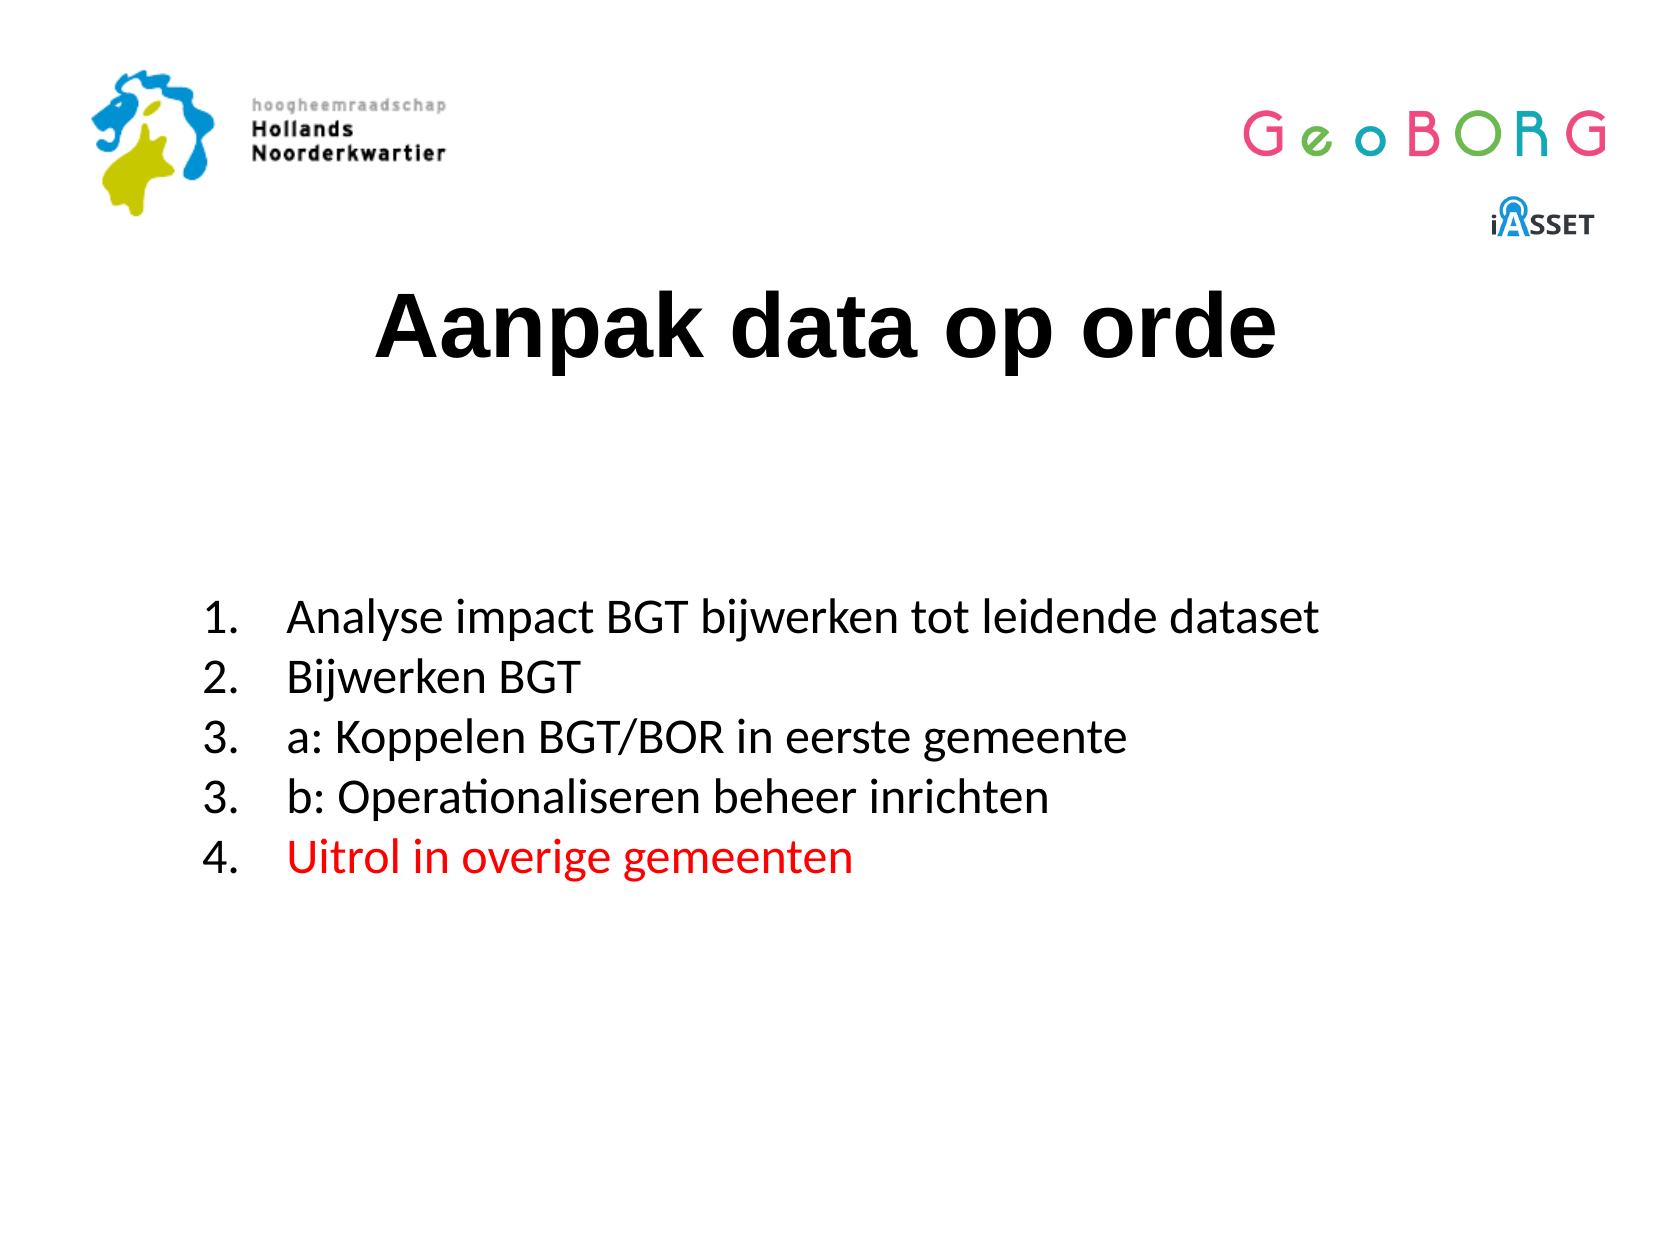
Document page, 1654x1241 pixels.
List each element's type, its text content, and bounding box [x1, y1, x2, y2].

title Aanpak data op orde [82, 269, 1571, 575]
picture [59, 47, 481, 240]
picture [1239, 106, 1619, 165]
text_box Analyse impact BGT bijwerken tot leidende dataset Bijwerken BGT a: Koppelen BGT/BOR in eerste gemeente b: Operationaliseren beheer inrichten Uitrol in overige gemeenten [37, 575, 1608, 894]
picture [1487, 195, 1595, 239]
